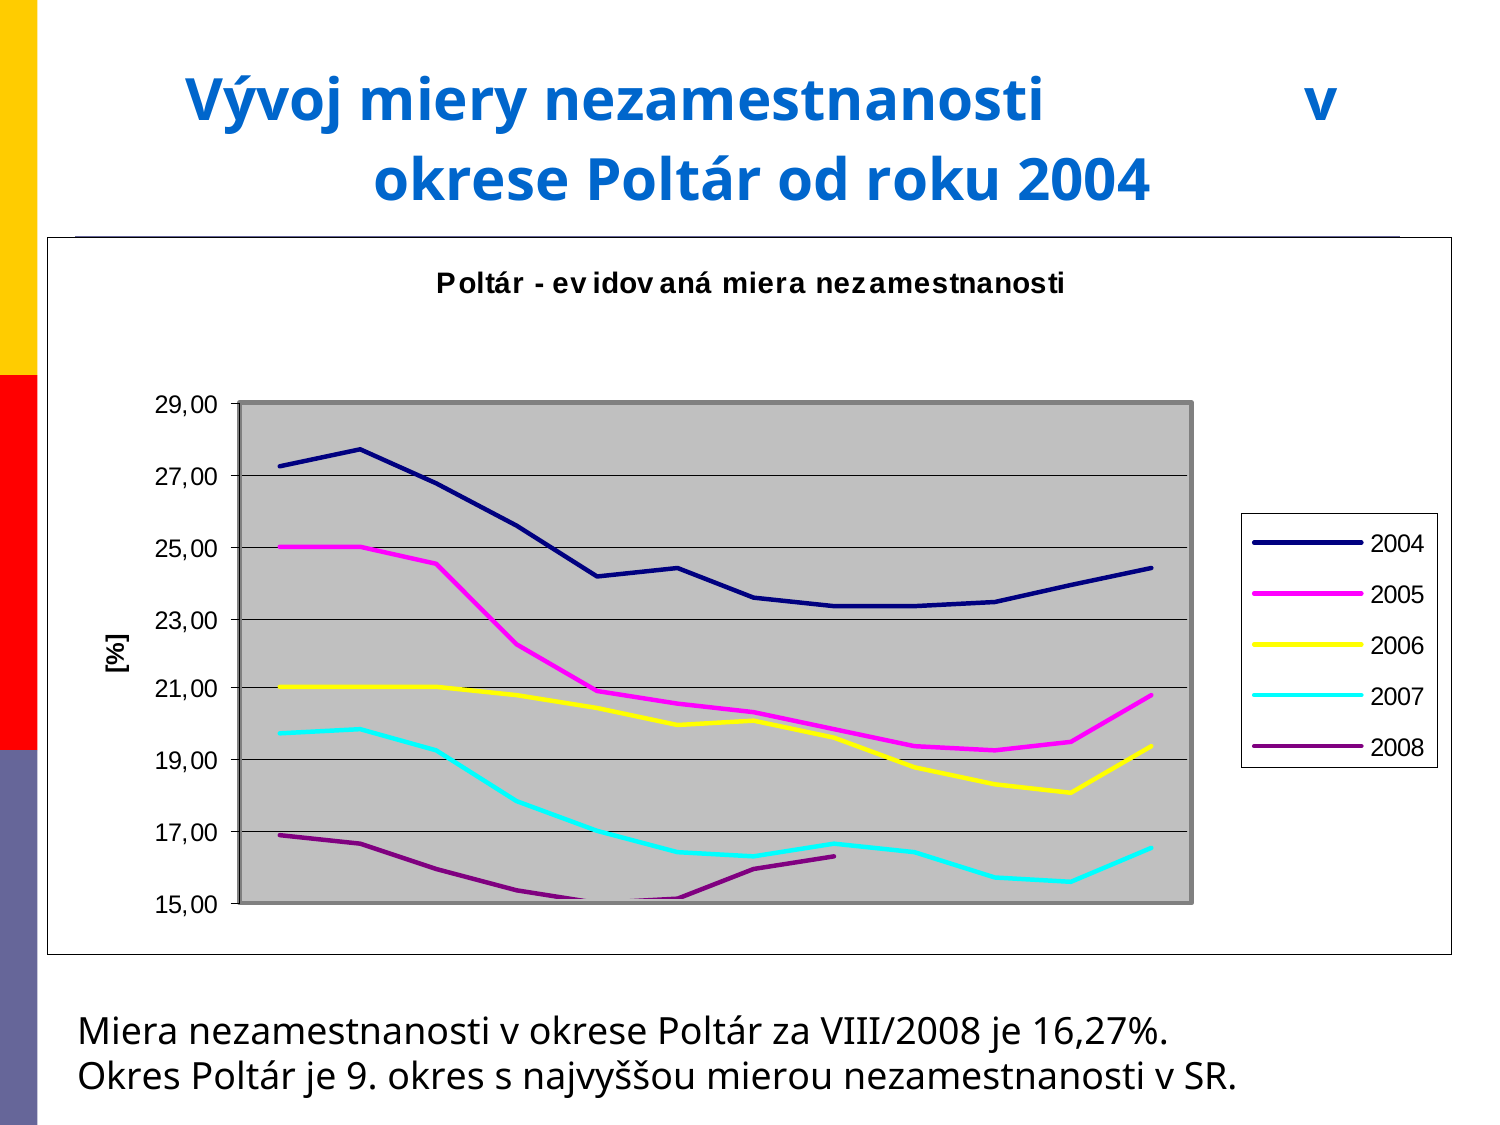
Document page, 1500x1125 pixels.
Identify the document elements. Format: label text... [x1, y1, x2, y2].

title Vývoj miery nezamestnanosti v okrese Poltár od roku 2004 [111, 0, 1413, 216]
text_box Miera nezamestnanosti v okrese Poltár za VIII/2008 je 16,27%. Okres Poltár je 9. okres s najvyššou mierou nezamestnanosti v SR. [62, 999, 1450, 1125]
chart [24, 216, 1478, 976]
